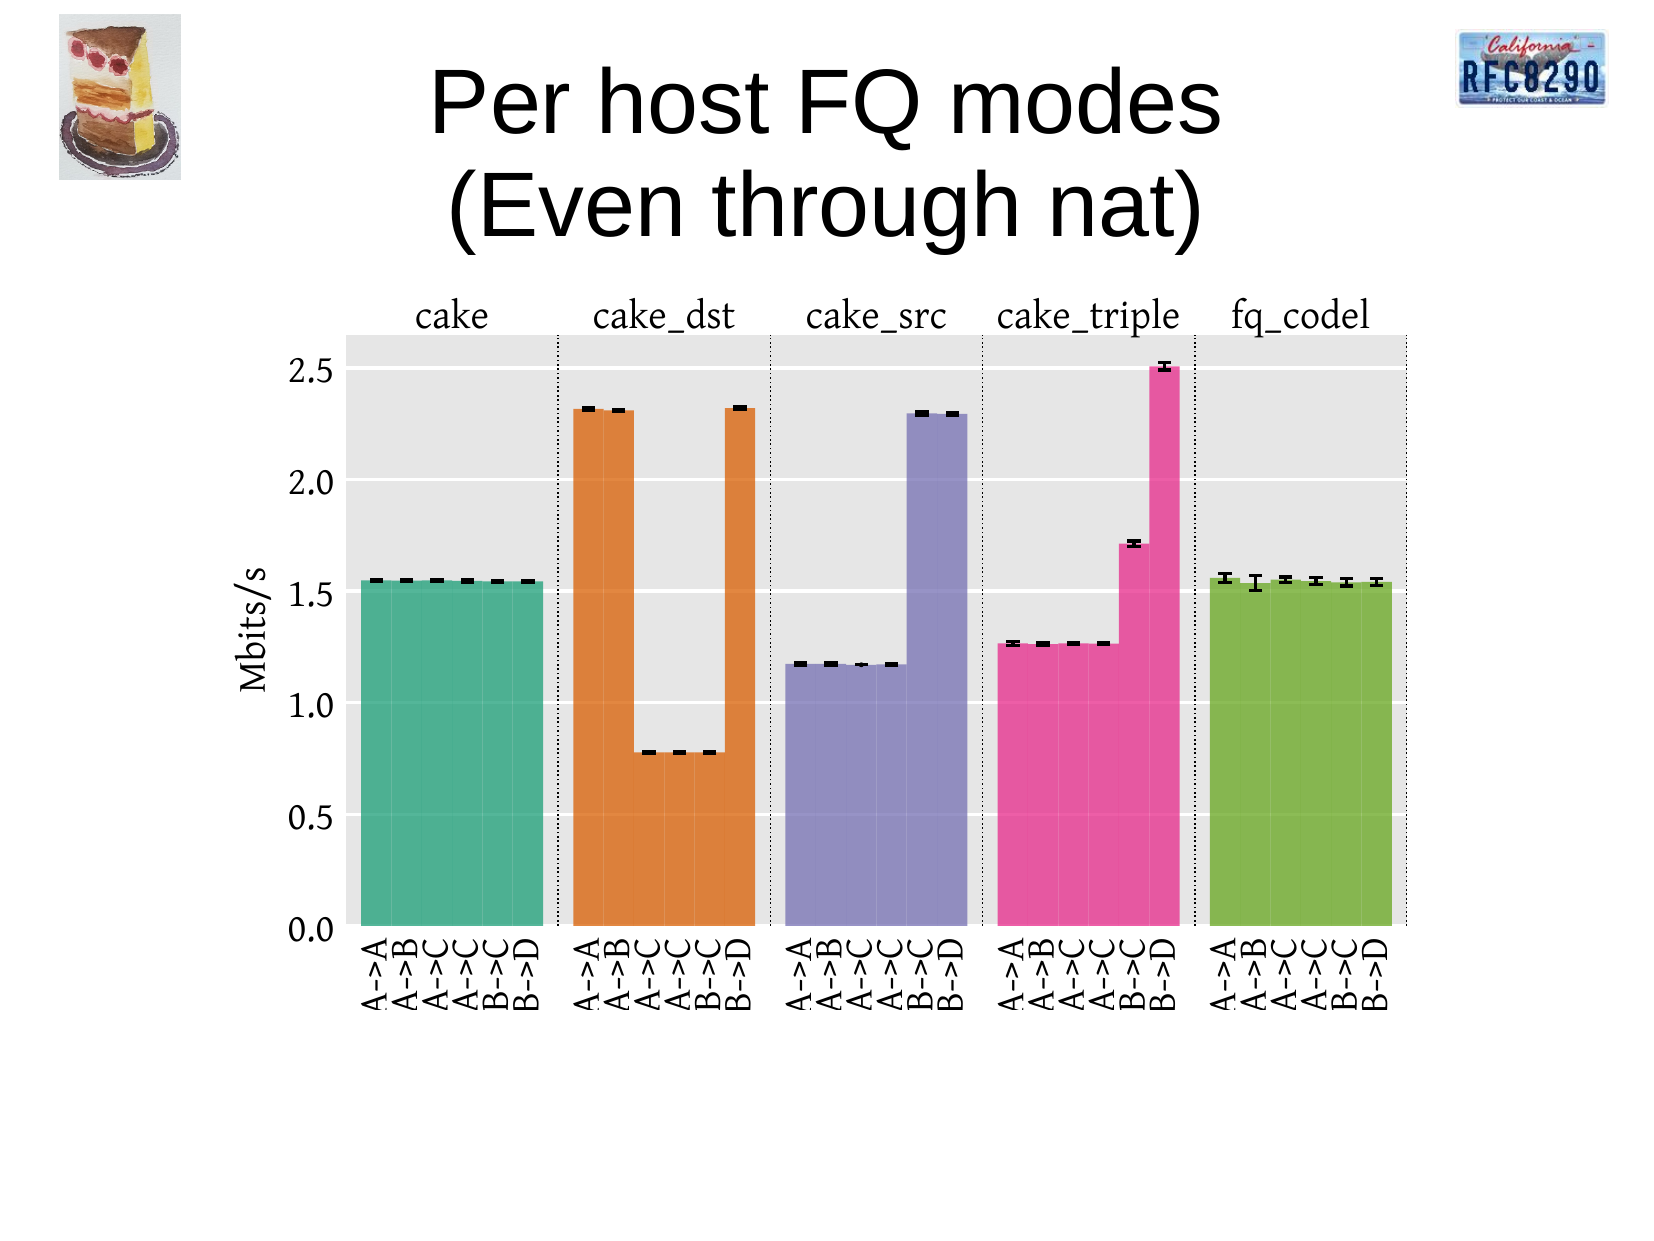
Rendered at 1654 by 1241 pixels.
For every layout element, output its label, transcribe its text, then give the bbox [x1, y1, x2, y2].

title Per host FQ modes (Even through nat) [82, 0, 1571, 307]
picture [59, 14, 181, 181]
picture [227, 290, 1427, 1010]
picture [1455, 29, 1609, 108]
